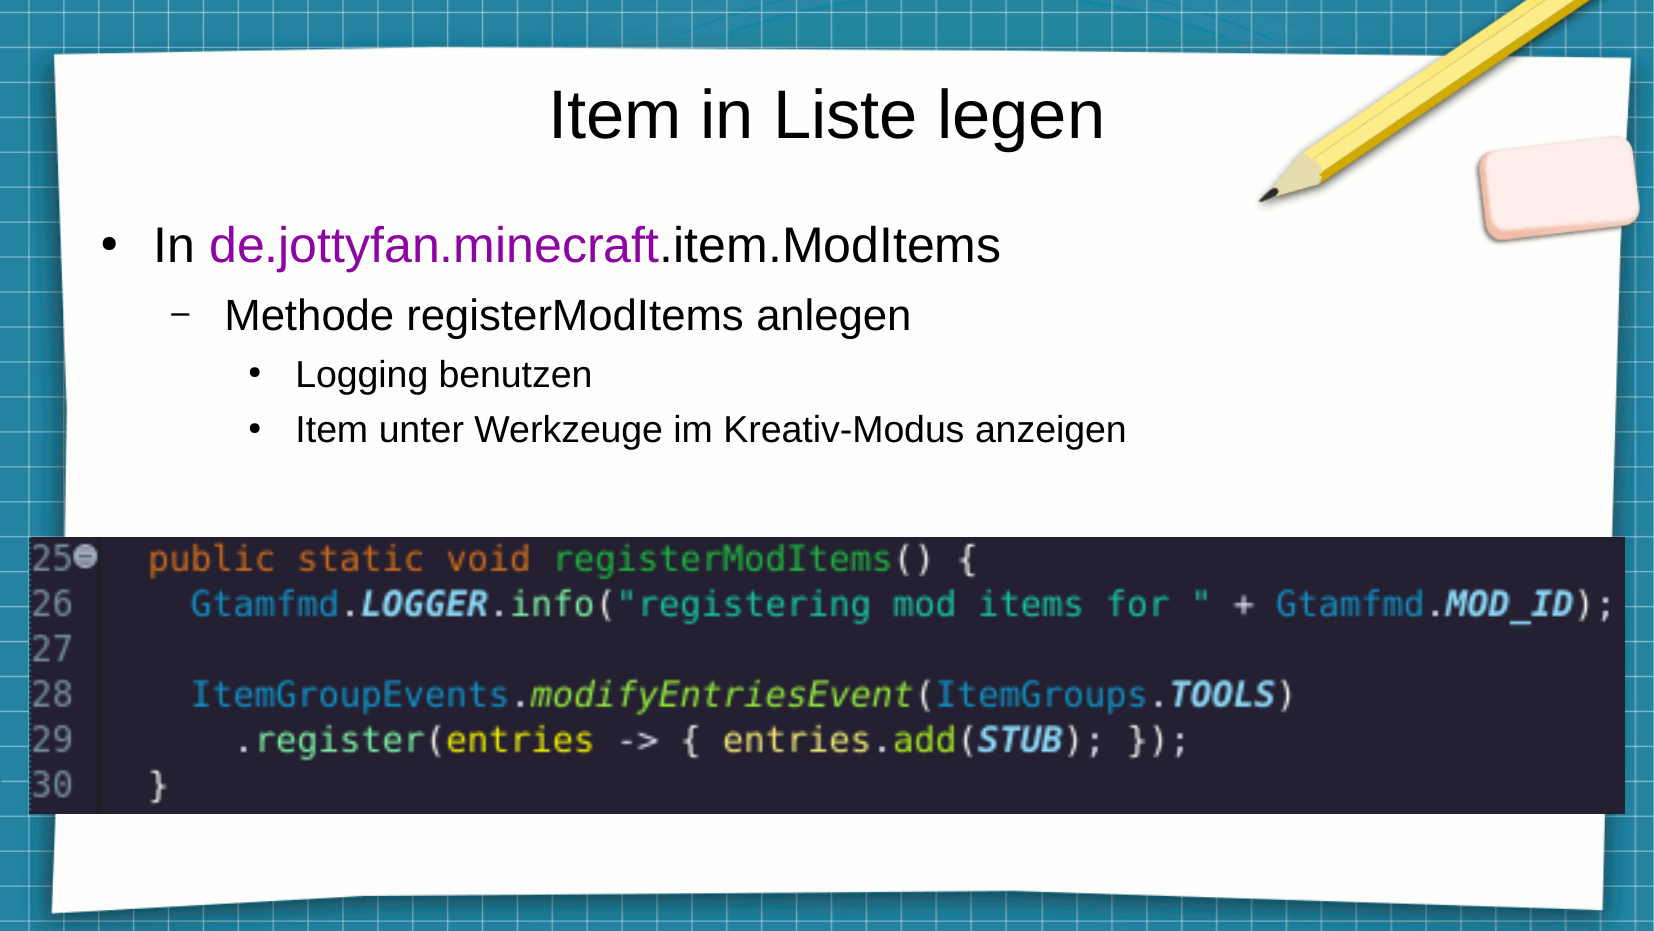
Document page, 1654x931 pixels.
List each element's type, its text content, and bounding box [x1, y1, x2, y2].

list In de.jottyfan.minecraft.item.ModItems Methode registerModItems anlegen Logging benutzen Item unter Werkzeuge im Kreativ-Modus anzeigen [82, 217, 1571, 473]
title Item in Liste legen [82, 37, 1571, 193]
picture [0, 0, 1654, 931]
